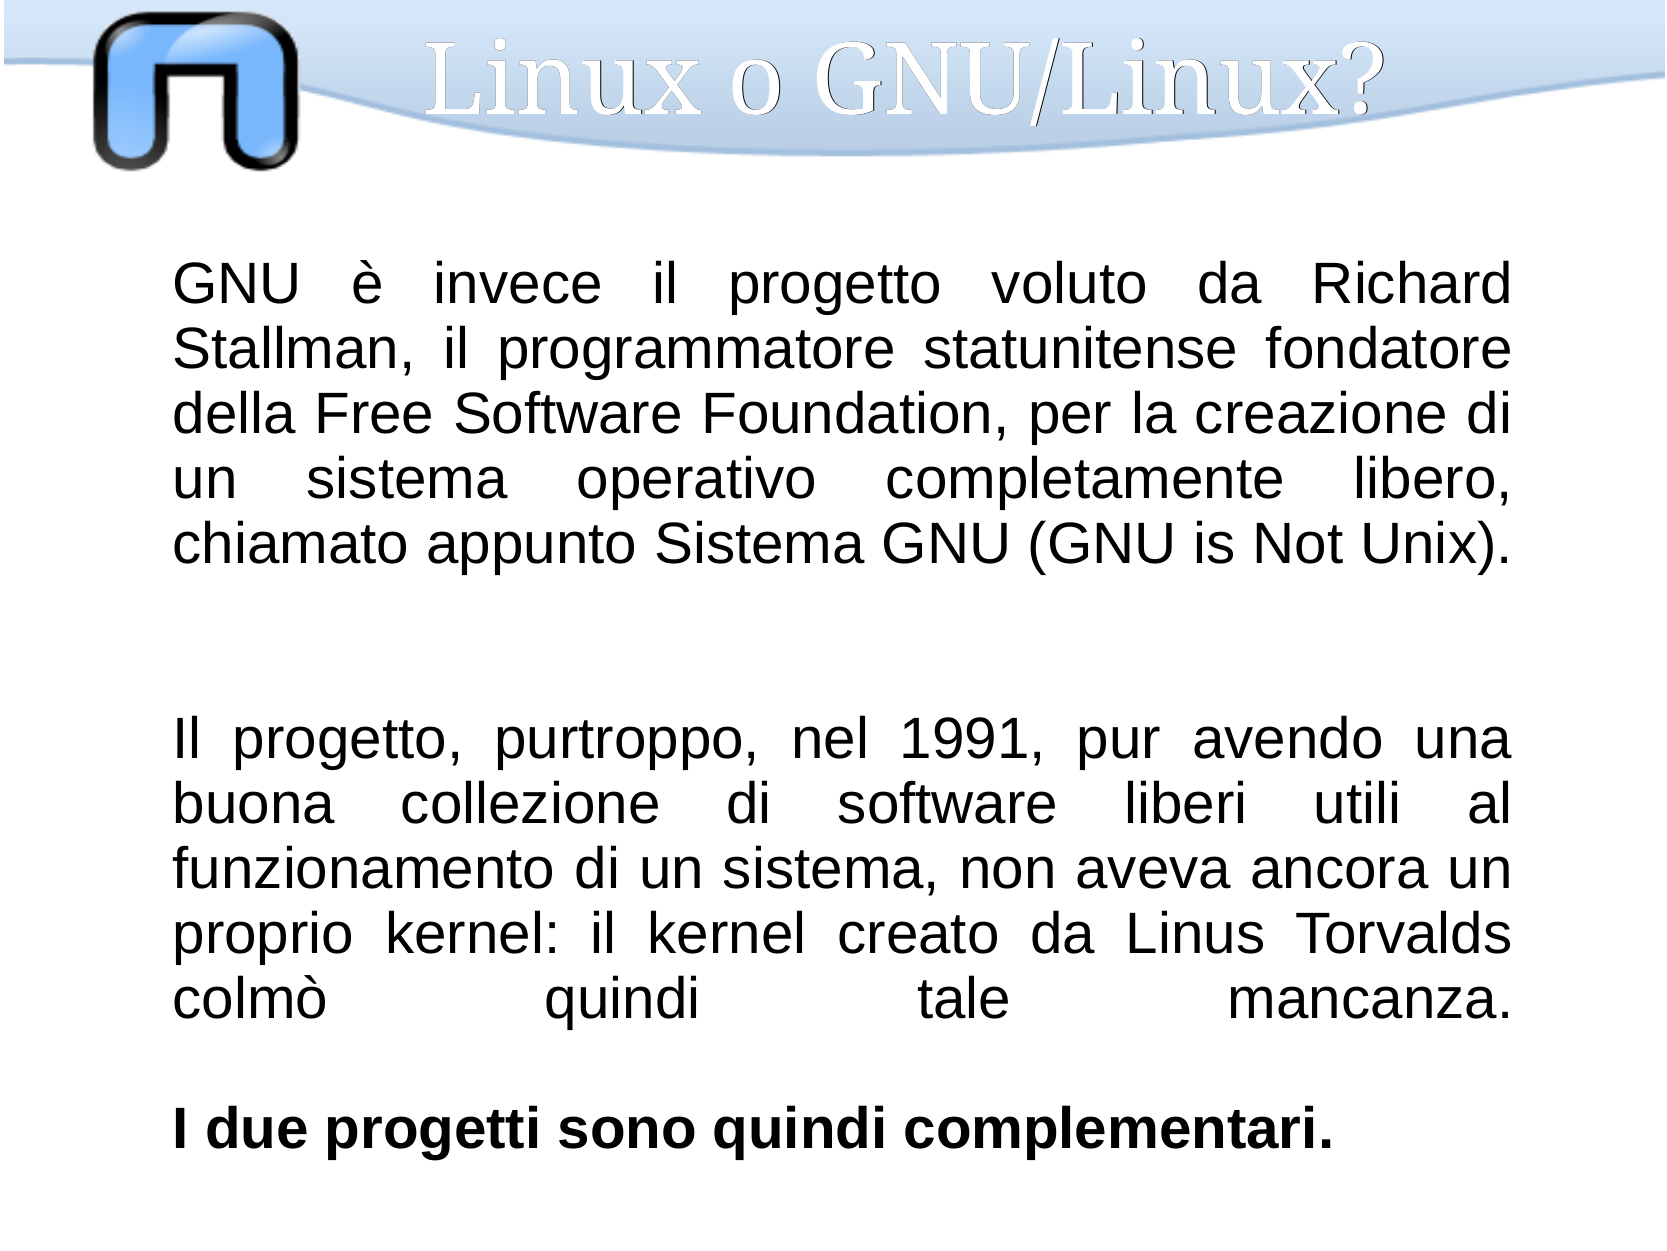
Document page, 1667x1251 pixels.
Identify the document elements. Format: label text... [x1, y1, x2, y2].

picture [0, 0, 1667, 1251]
title GNU è invece il progetto voluto da Richard Stallman, il programmatore statunitense fondatore della Free Software Foundation, per la creazione di un sistema operativo completamente libero, chiamato appunto Sistema GNU (GNU is Not Unix). Il progetto, purtroppo, nel 1991, pur avendo una buona collezione di software liberi utili al funzionamento di un sistema, non aveva ancora un proprio kernel: il kernel creato da Linus Torvalds colmò quindi tale mancanza. I due progetti sono quindi complementari. [172, 250, 1515, 1161]
text_box Linux o GNU/Linux? [407, 0, 1443, 168]
